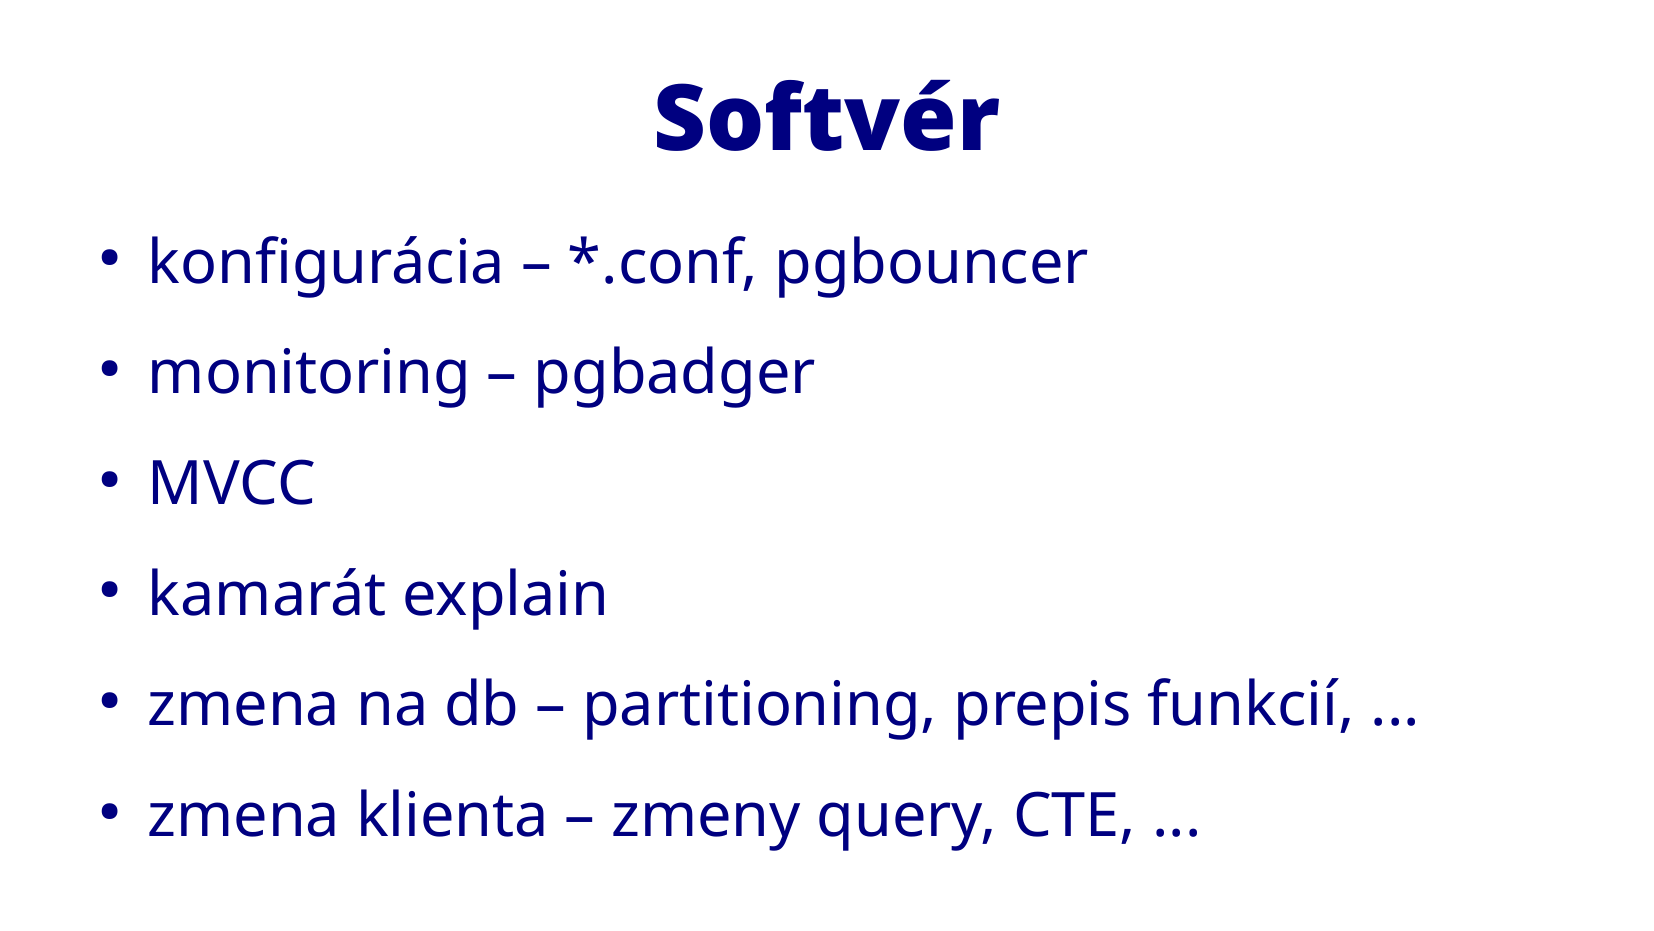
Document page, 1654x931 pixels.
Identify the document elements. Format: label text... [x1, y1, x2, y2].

title Softvér [82, 37, 1571, 193]
list konfigurácia – *.conf, pgbouncer monitoring – pgbadger MVCC kamarát explain zmena na db – partitioning, prepis funkcií, ... zmena klienta – zmeny query, CTE, ... [82, 217, 1565, 857]
